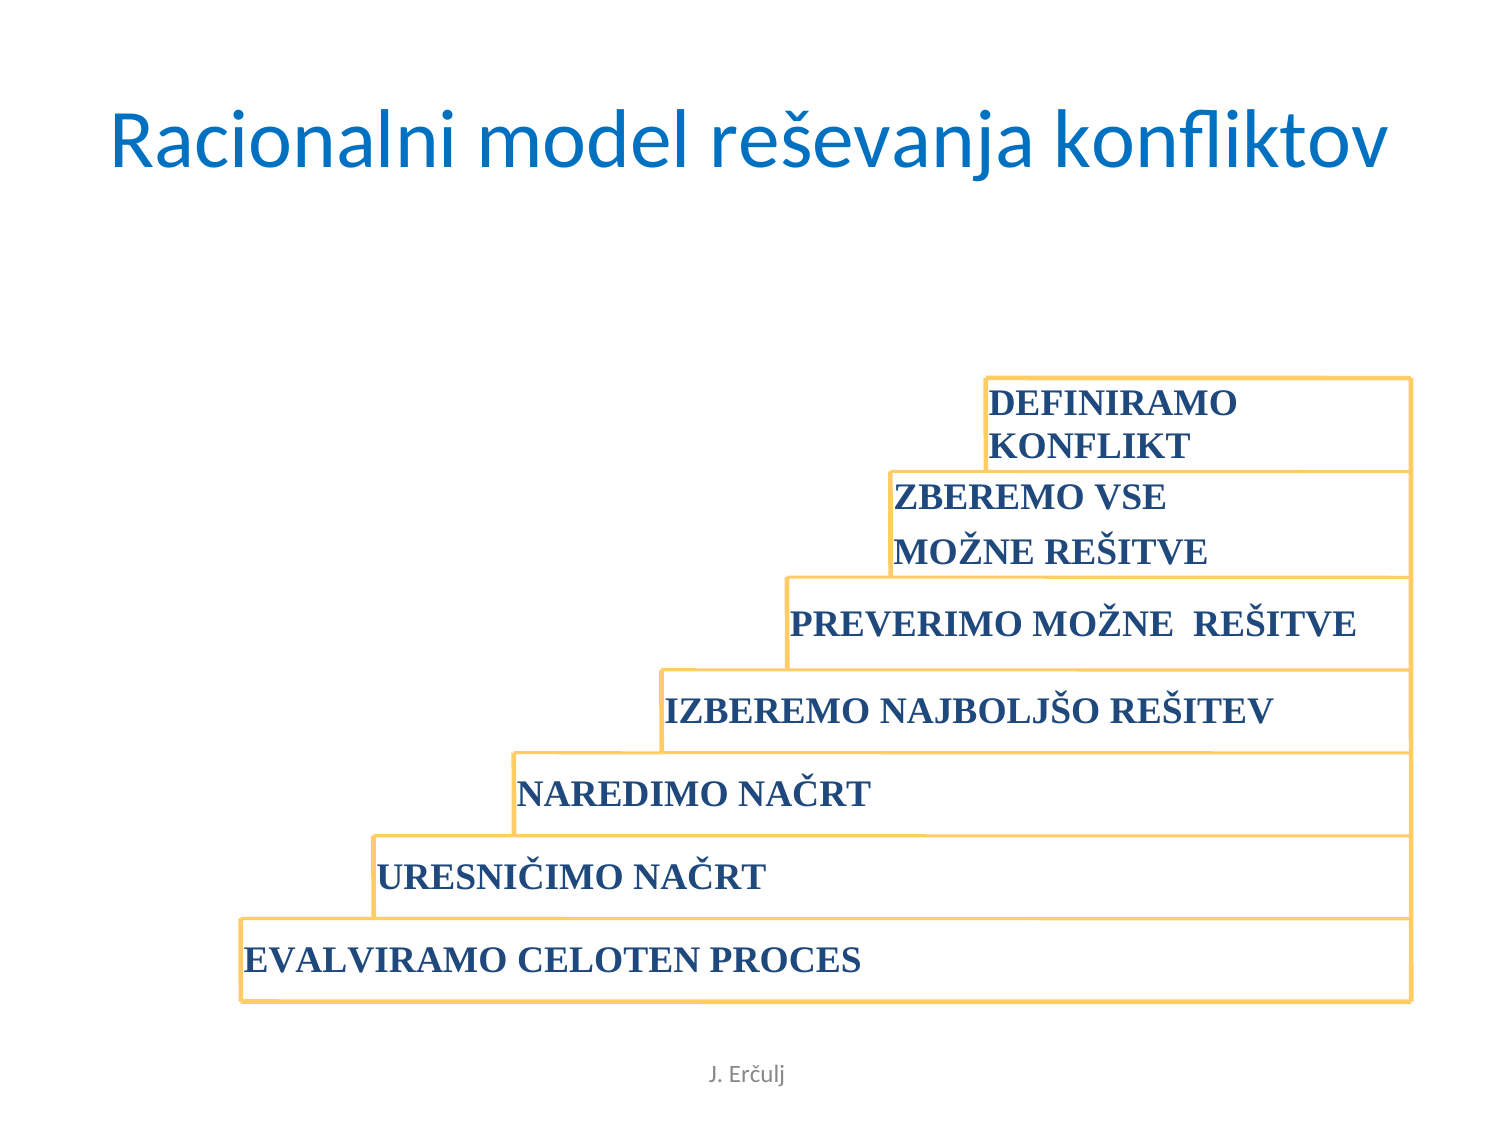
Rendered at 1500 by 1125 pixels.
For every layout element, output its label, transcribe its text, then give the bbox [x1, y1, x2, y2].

text_box IZBEREMO NAJBOLJŠO REŠITEV [664, 687, 1408, 735]
text_box PREVERIMO MOŽNE REŠITVE [790, 600, 1408, 647]
title Racionalni model reševanja konfliktov [75, 33, 1426, 245]
text_box J. Erčulj [512, 1042, 988, 1103]
text_box URESNIČIMO NAČRT [376, 853, 1408, 901]
text_box ZBEREMO VSE MOŽNE REŠITVE [893, 473, 1408, 575]
text_box DEFINIRAMO KONFLIKT [989, 381, 1408, 469]
text_box EVALVIRAMO CELOTEN PROCES [244, 936, 1408, 984]
text_box NAREDIMO NAČRT [517, 770, 1408, 818]
